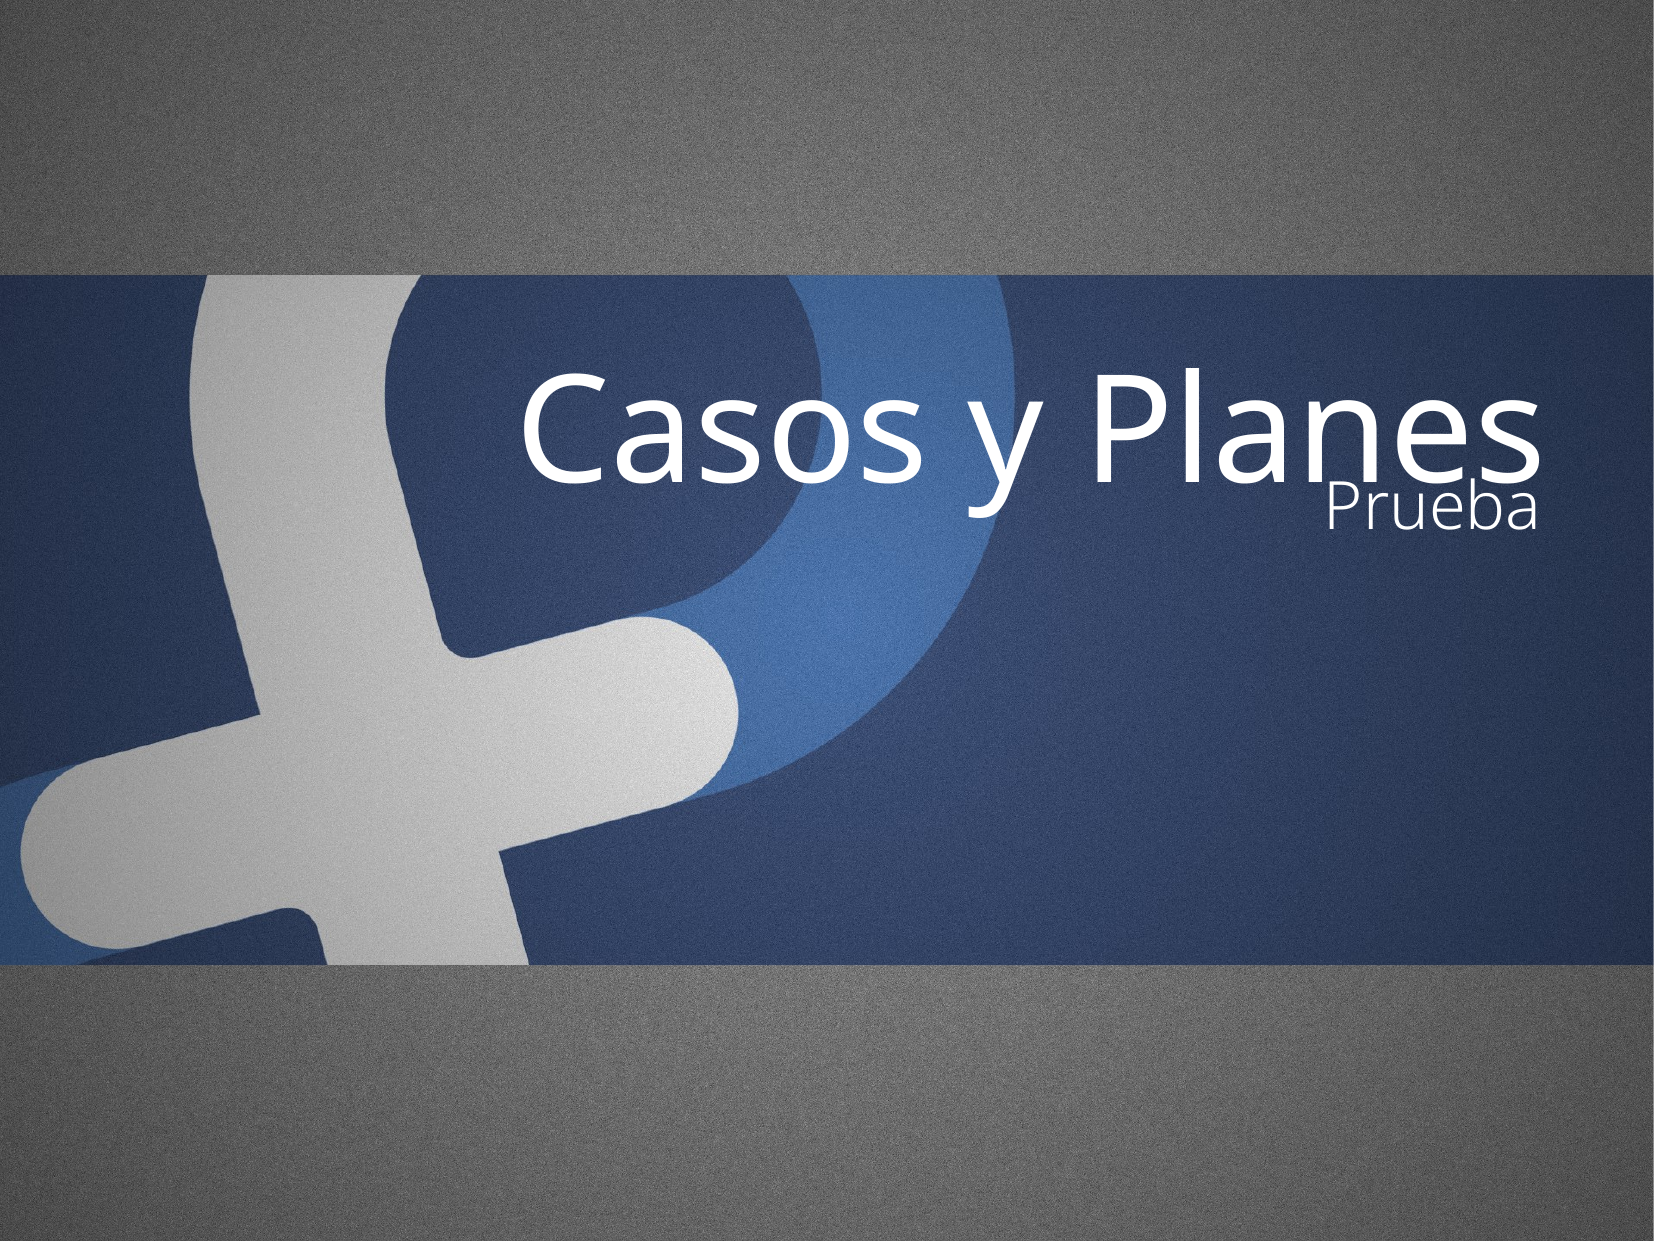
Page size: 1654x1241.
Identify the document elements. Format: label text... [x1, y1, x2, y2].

text_box Casos y Planes [430, 315, 1561, 654]
picture [0, 0, 1654, 1241]
text_box Prueba [383, 458, 1542, 621]
